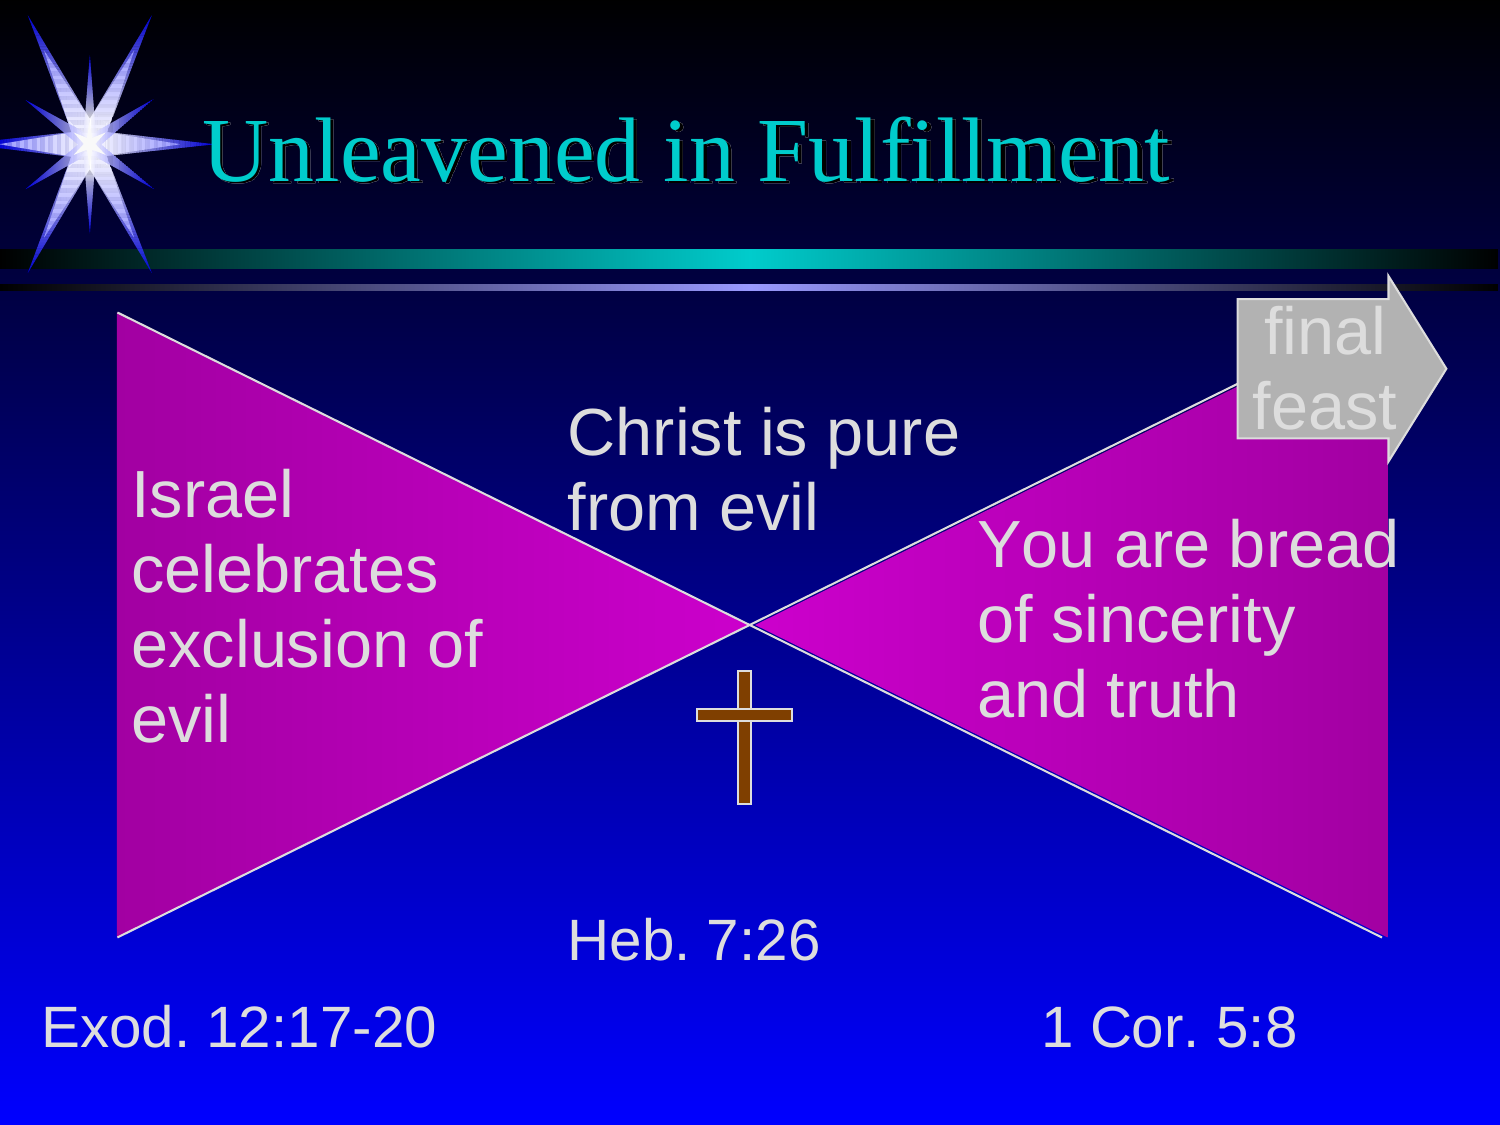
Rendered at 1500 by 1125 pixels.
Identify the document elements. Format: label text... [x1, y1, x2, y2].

text_box [696, 671, 792, 804]
text_box [116, 312, 389, 449]
text_box [116, 765, 462, 938]
text_box [987, 740, 1388, 938]
text_box [576, 553, 745, 709]
text_box Heb. 7:26 [552, 900, 974, 981]
text_box Christ is pure from evil [552, 387, 1014, 553]
text_box [1014, 386, 1388, 499]
text_box You are bread of sincerity and truth [962, 499, 1438, 740]
title Unleavened in Fulfillment [187, 56, 1463, 244]
text_box [755, 553, 962, 728]
text_box 1 Cor. 5:8 [1026, 987, 1487, 1068]
text_box final feast [1237, 276, 1447, 462]
text_box Exod. 12:17-20 [26, 987, 514, 1068]
text_box Israel celebrates exclusion of evil [116, 449, 576, 765]
